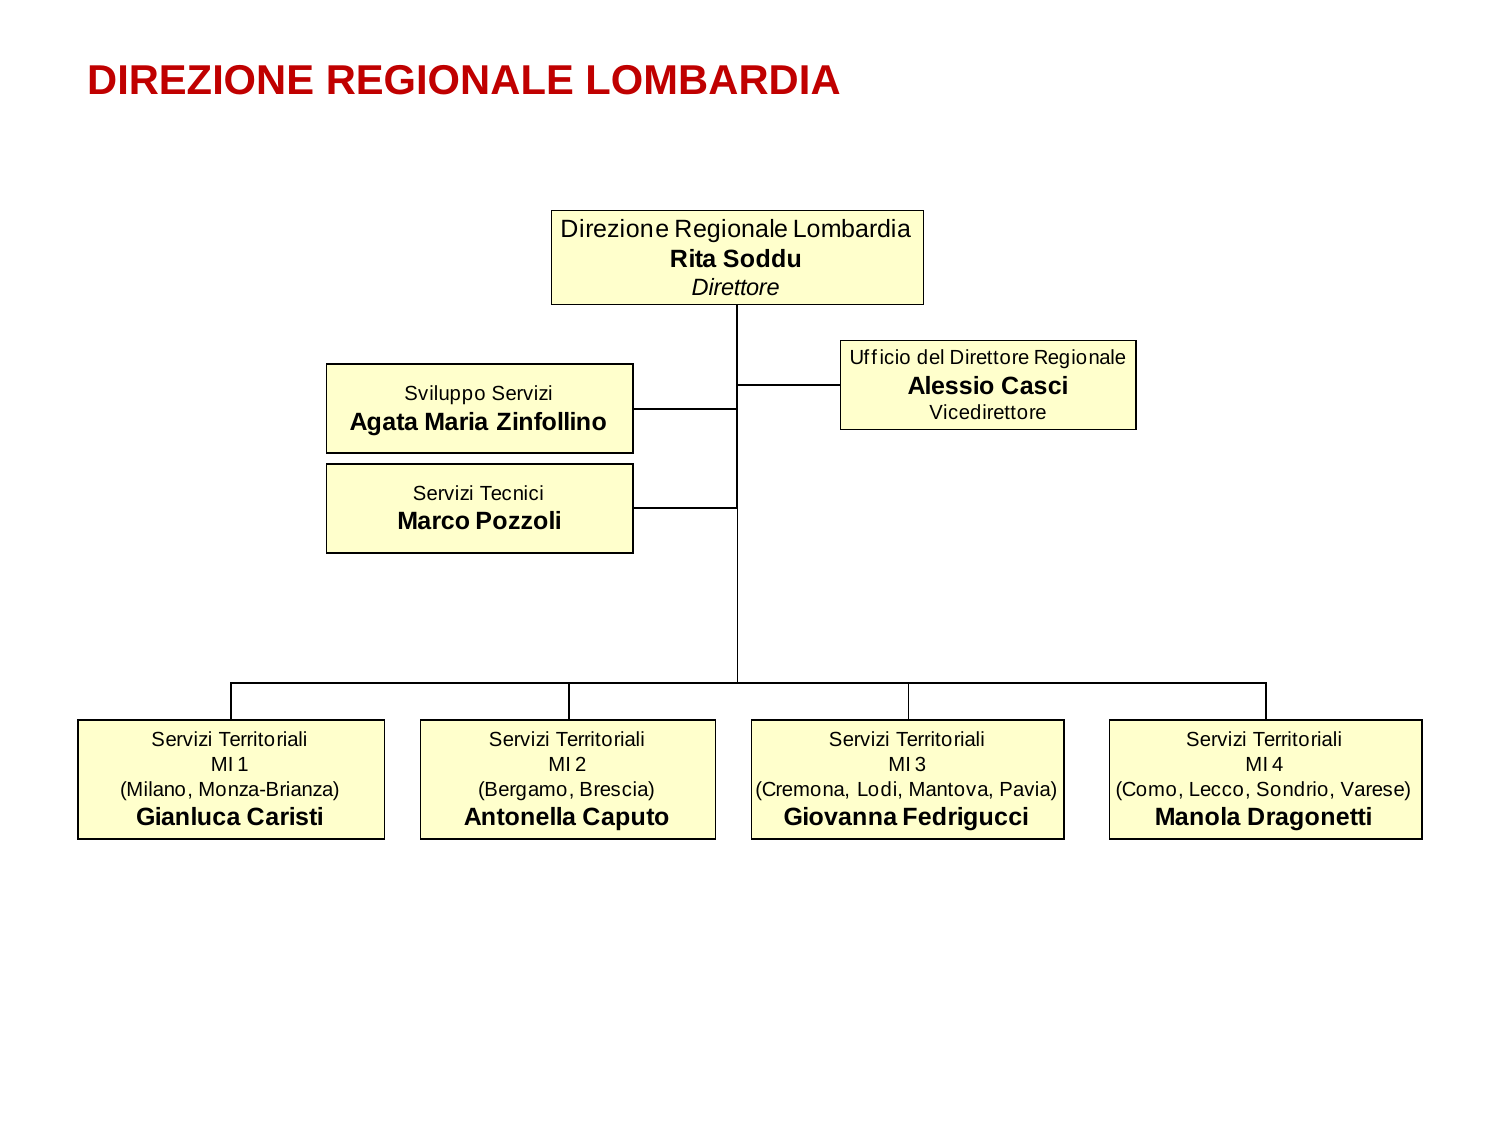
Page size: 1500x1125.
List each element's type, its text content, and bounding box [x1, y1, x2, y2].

text_box DIREZIONE REGIONALE LOMBARDIA [72, 45, 1462, 128]
picture [75, 205, 1425, 840]
